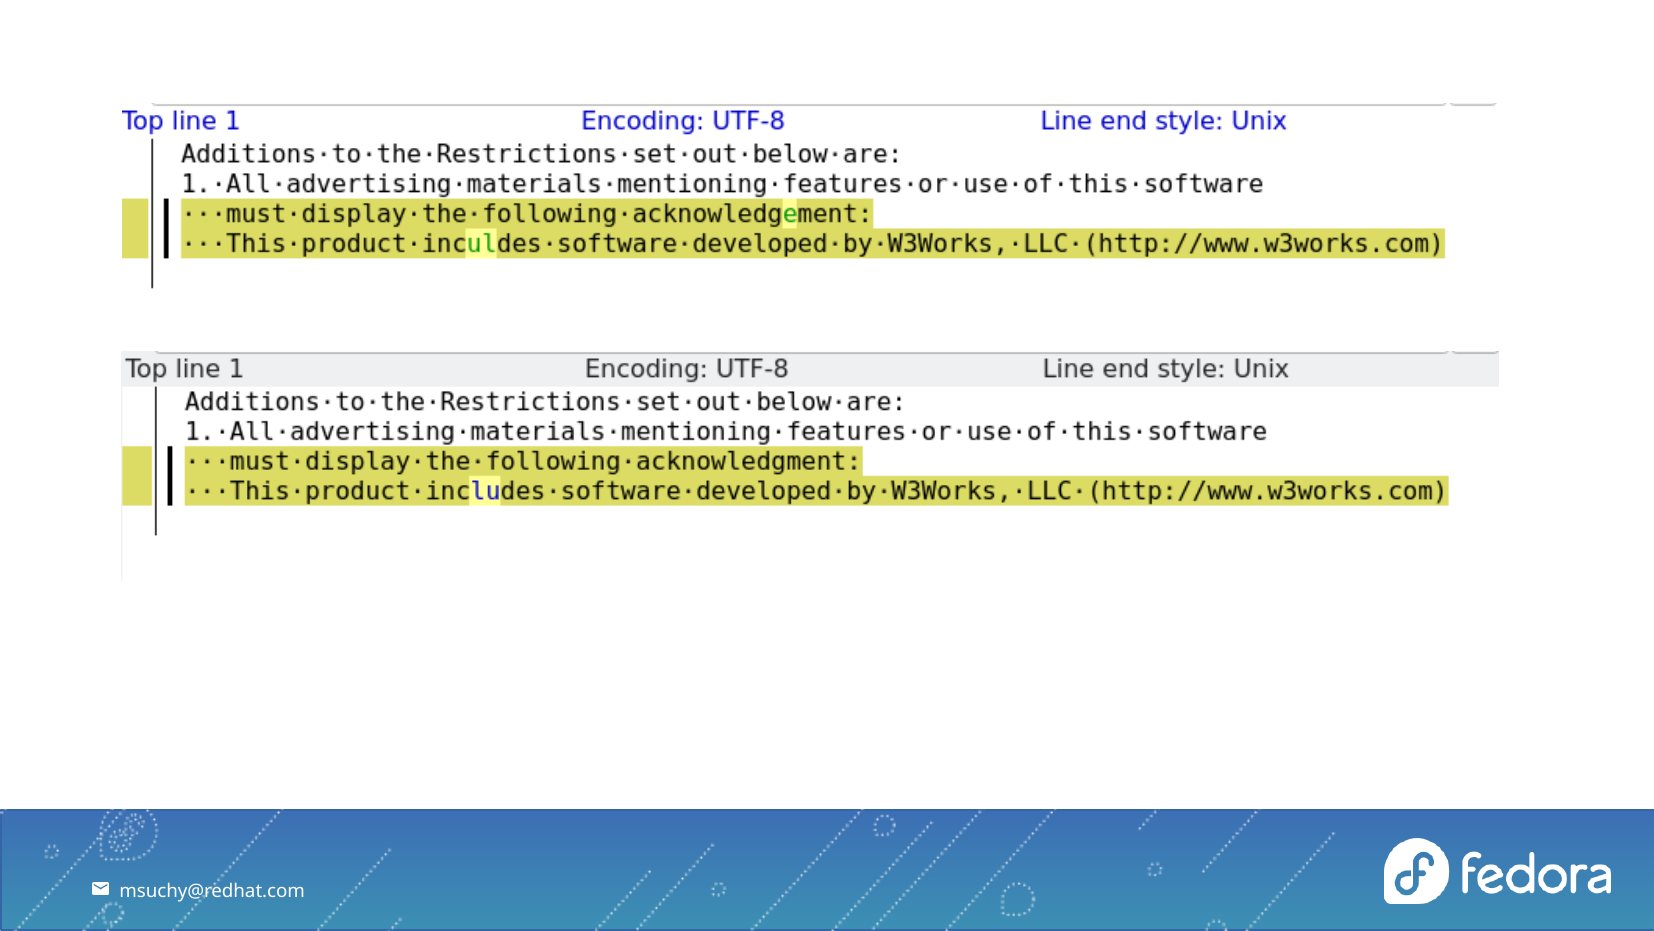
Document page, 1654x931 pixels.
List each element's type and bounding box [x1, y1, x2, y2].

picture [0, 351, 1499, 931]
picture [122, 103, 1500, 334]
picture [1384, 838, 1611, 904]
